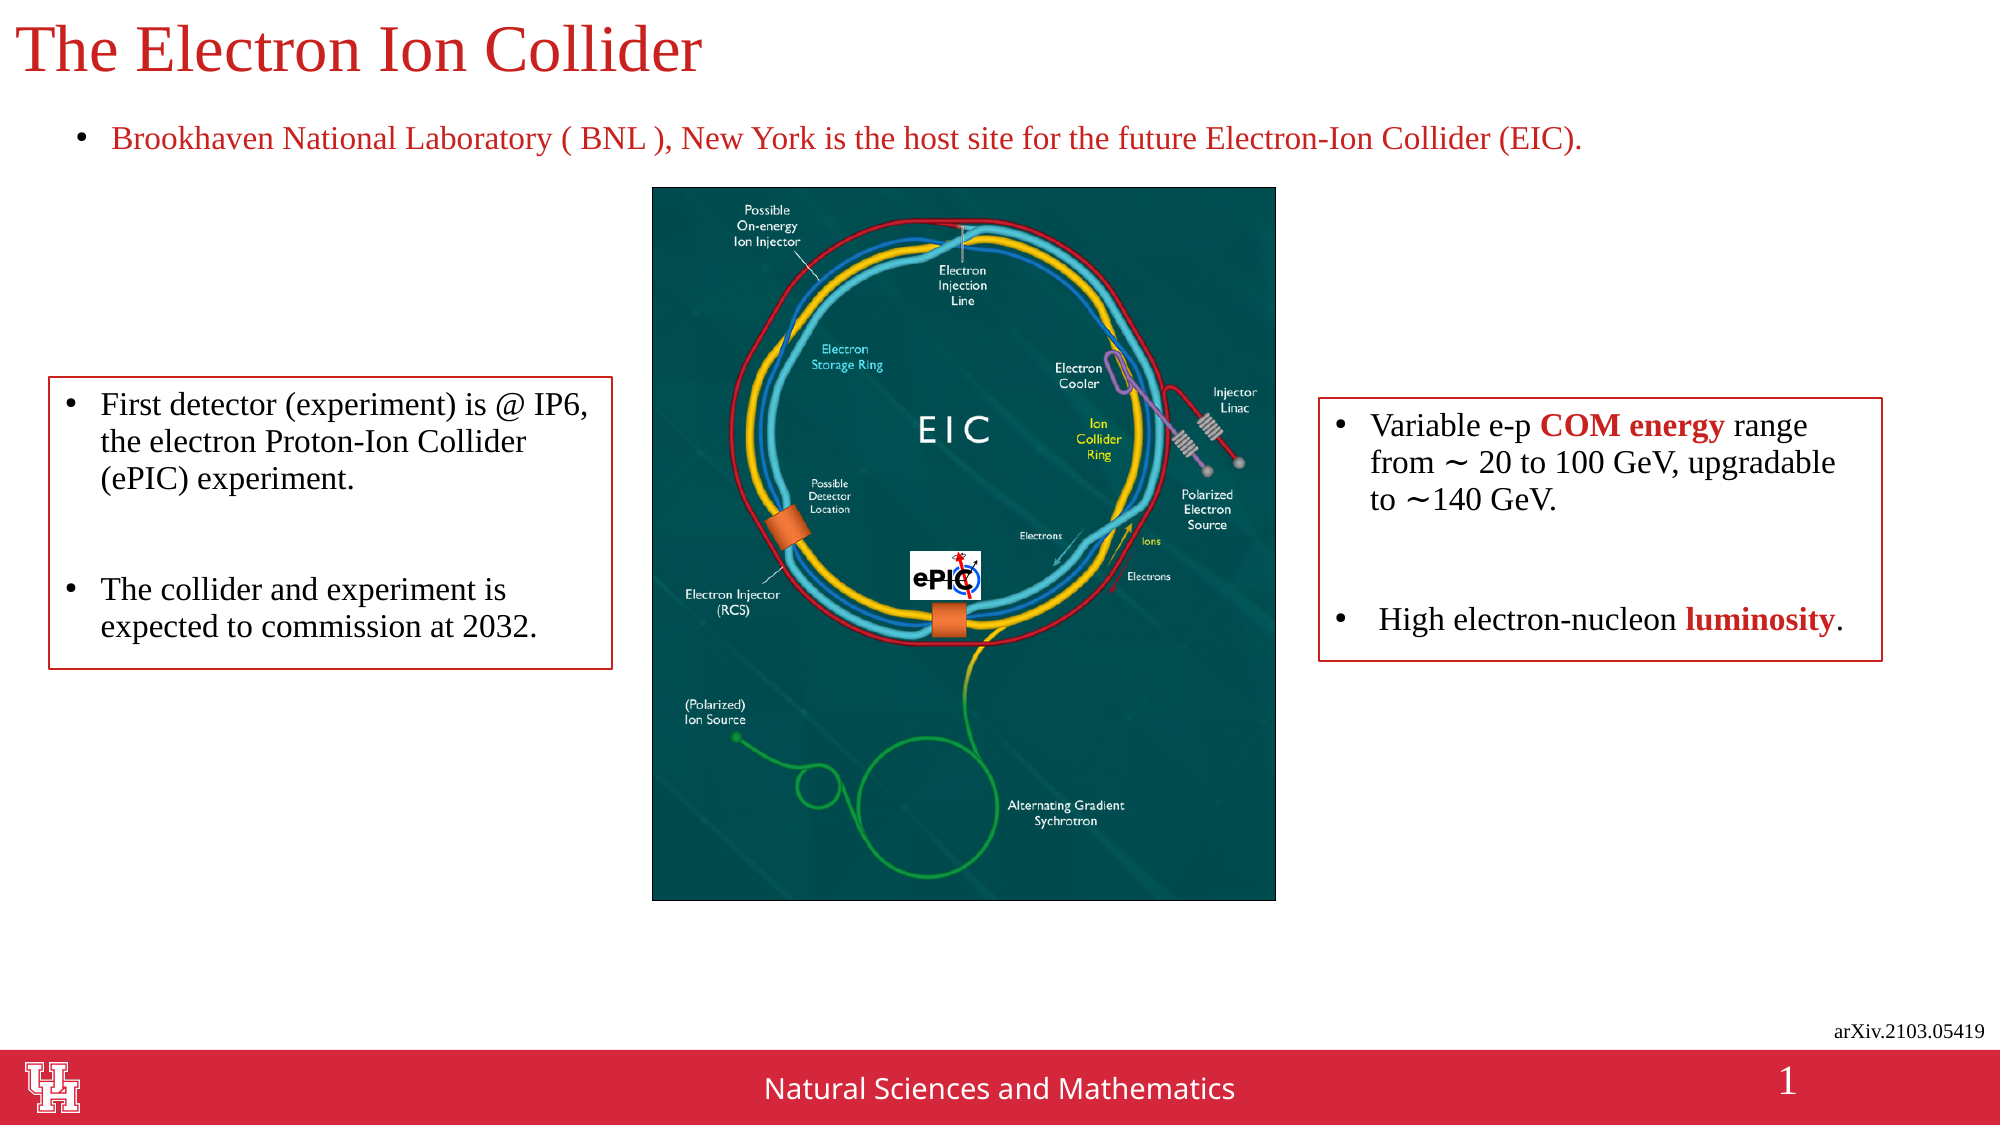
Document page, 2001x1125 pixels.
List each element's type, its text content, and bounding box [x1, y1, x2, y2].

title The Electron Ion Collider [0, 0, 1126, 91]
text_box Variable e-p COM energy range from ∼ 20 to 100 GeV, upgradable to ∼140 GeV. High electron-nucleon luminosity. [1319, 398, 1882, 661]
text_box arXiv.2103.05419 [1819, 1012, 2000, 1051]
picture [652, 187, 1276, 901]
text_box 1 [1762, 1050, 1838, 1112]
text_box Brookhaven National Laboratory ( BNL ), New York is the host site for the future Electron-Ion Collider (EIC). [61, 112, 1876, 202]
picture [25, 1062, 80, 1113]
text_box First detector (experiment) is @ IP6, the electron Proton-Ion Collider (ePIC) experiment. The collider and experiment is expected to commission at 2032. [49, 377, 612, 670]
